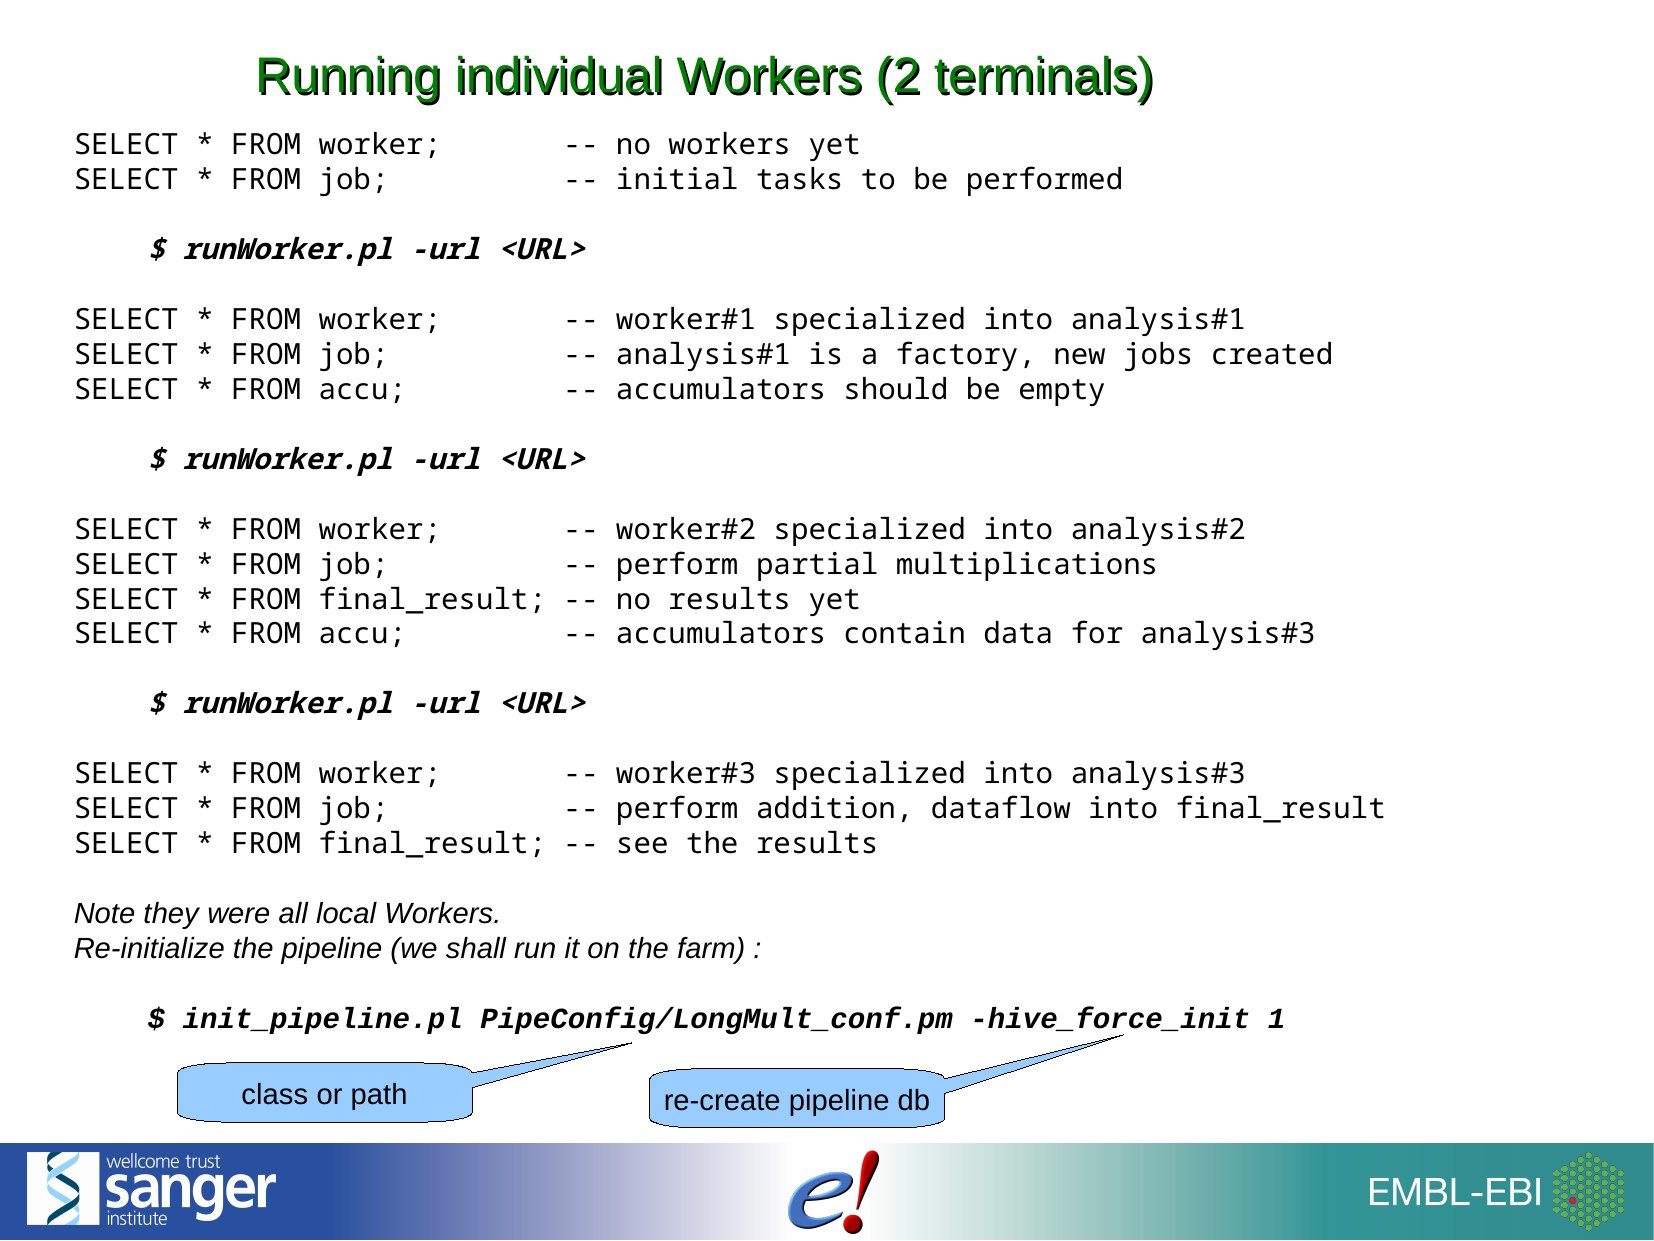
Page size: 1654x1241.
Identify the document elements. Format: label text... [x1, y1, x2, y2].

picture [0, 1143, 1654, 1240]
text_box class or path [177, 1042, 632, 1123]
text_box Running individual Workers (2 terminals) [82, 28, 1327, 118]
text_box SELECT * FROM worker; -- no workers yet SELECT * FROM job; -- initial tasks to be performed $ runWorker.pl -url <URL> SELECT * FROM worker; -- worker#1 specialized into analysis#1 SELECT * FROM job; -- analysis#1 is a factory, new jobs created SELECT * FROM accu; -- accumulators should be empty $ runWorker.pl -url <URL> SELECT * FROM worker; -- worker#2 specialized into analysis#2 SELECT * FROM job; -- perform partial multiplications SELECT * FROM final_result; -- no results yet SELECT * FROM accu; -- accumulators contain data for analysis#3 $ runWorker.pl -url <URL> SELECT * FROM worker; -- worker#3 specialized into analysis#3 SELECT * FROM job; -- perform addition, dataflow into final_result SELECT * FROM final_result; -- see the results Note they were all local Workers. Re-initialize the pipeline (we shall run it on the farm) : $ init_pipeline.pl PipeConfig/LongMult_conf.pm -hive_force_init 1 [59, 118, 1565, 935]
text_box re-create pipeline db [649, 1034, 1124, 1128]
